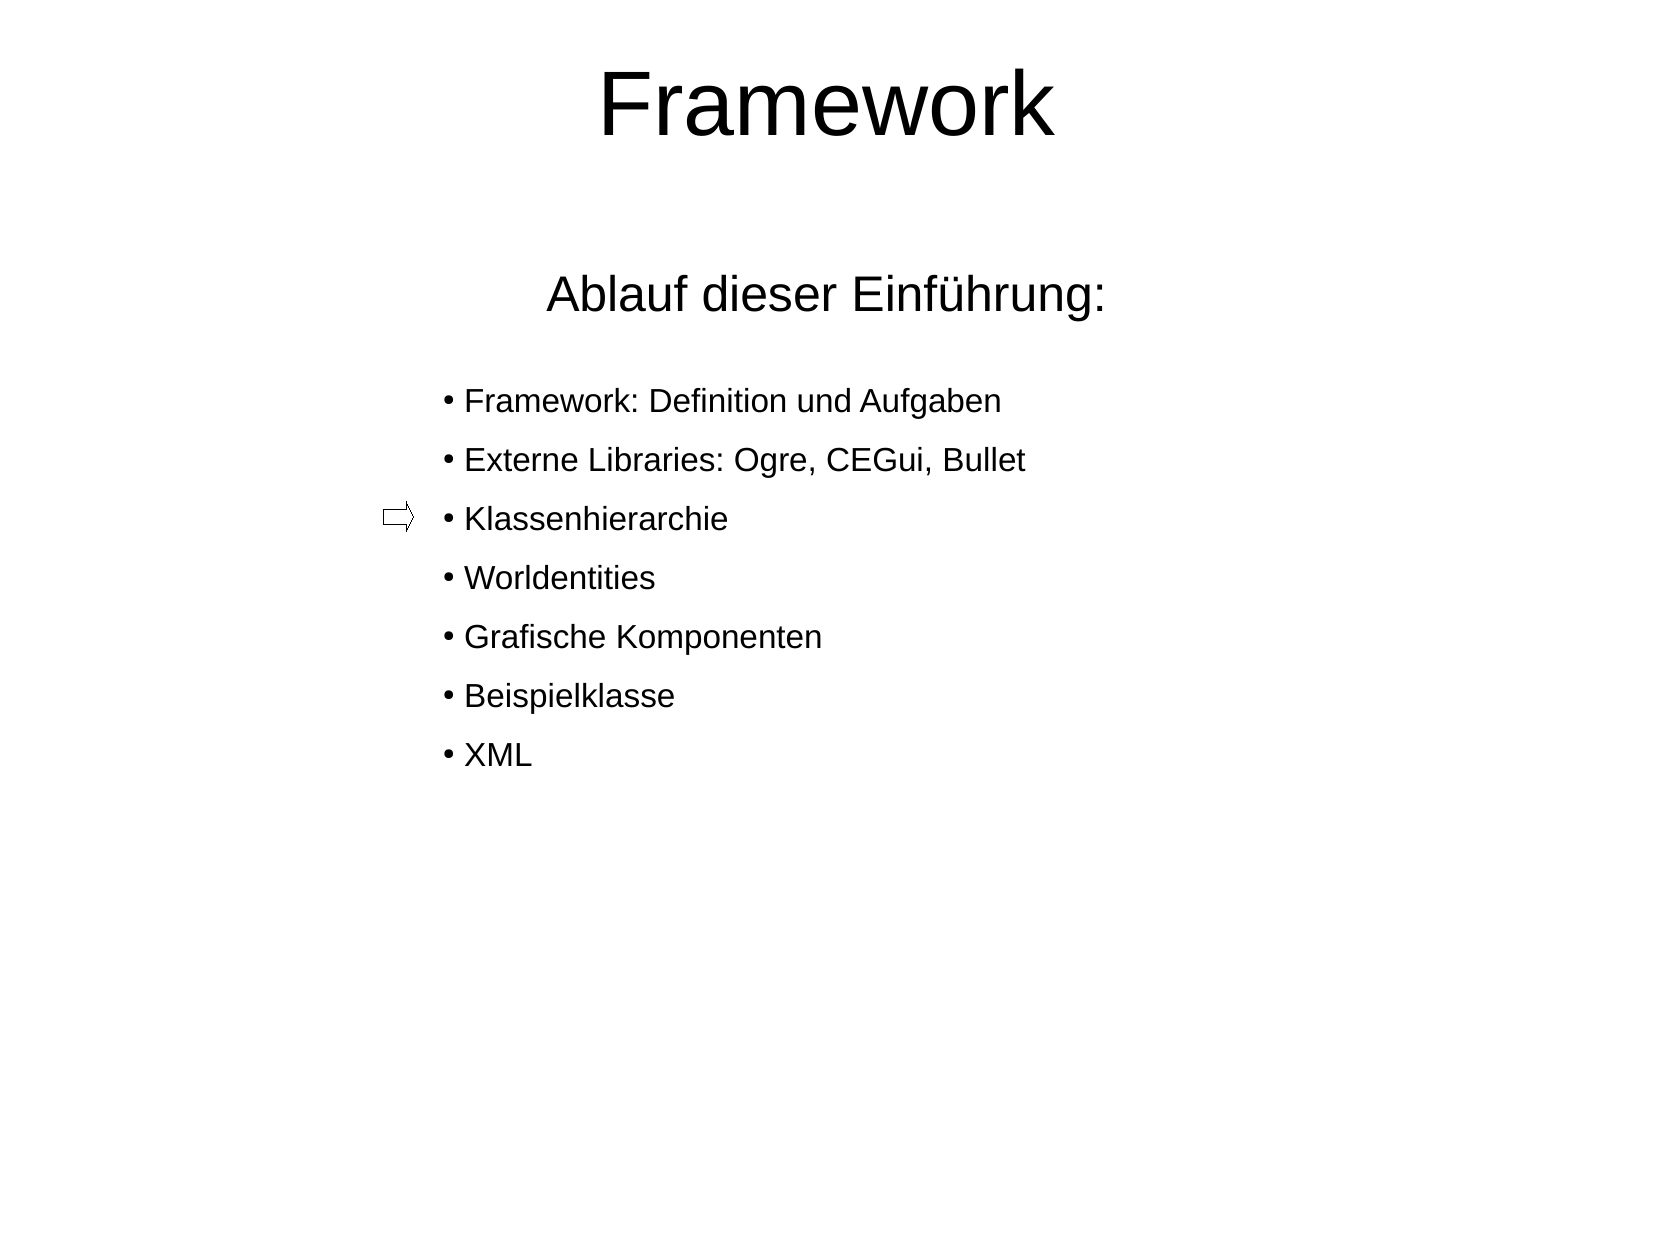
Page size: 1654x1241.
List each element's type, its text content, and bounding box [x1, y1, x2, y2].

title Framework [82, 0, 1571, 208]
text_box Ablauf dieser Einführung: [82, 265, 1571, 325]
text_box [383, 501, 414, 532]
subtitle Framework: Definition und Aufgaben Externe Libraries: Ogre, CEGui, Bullet Klassenhierarchie Worldentities Grafische Komponenten Beispielklasse XML [442, 354, 1182, 953]
